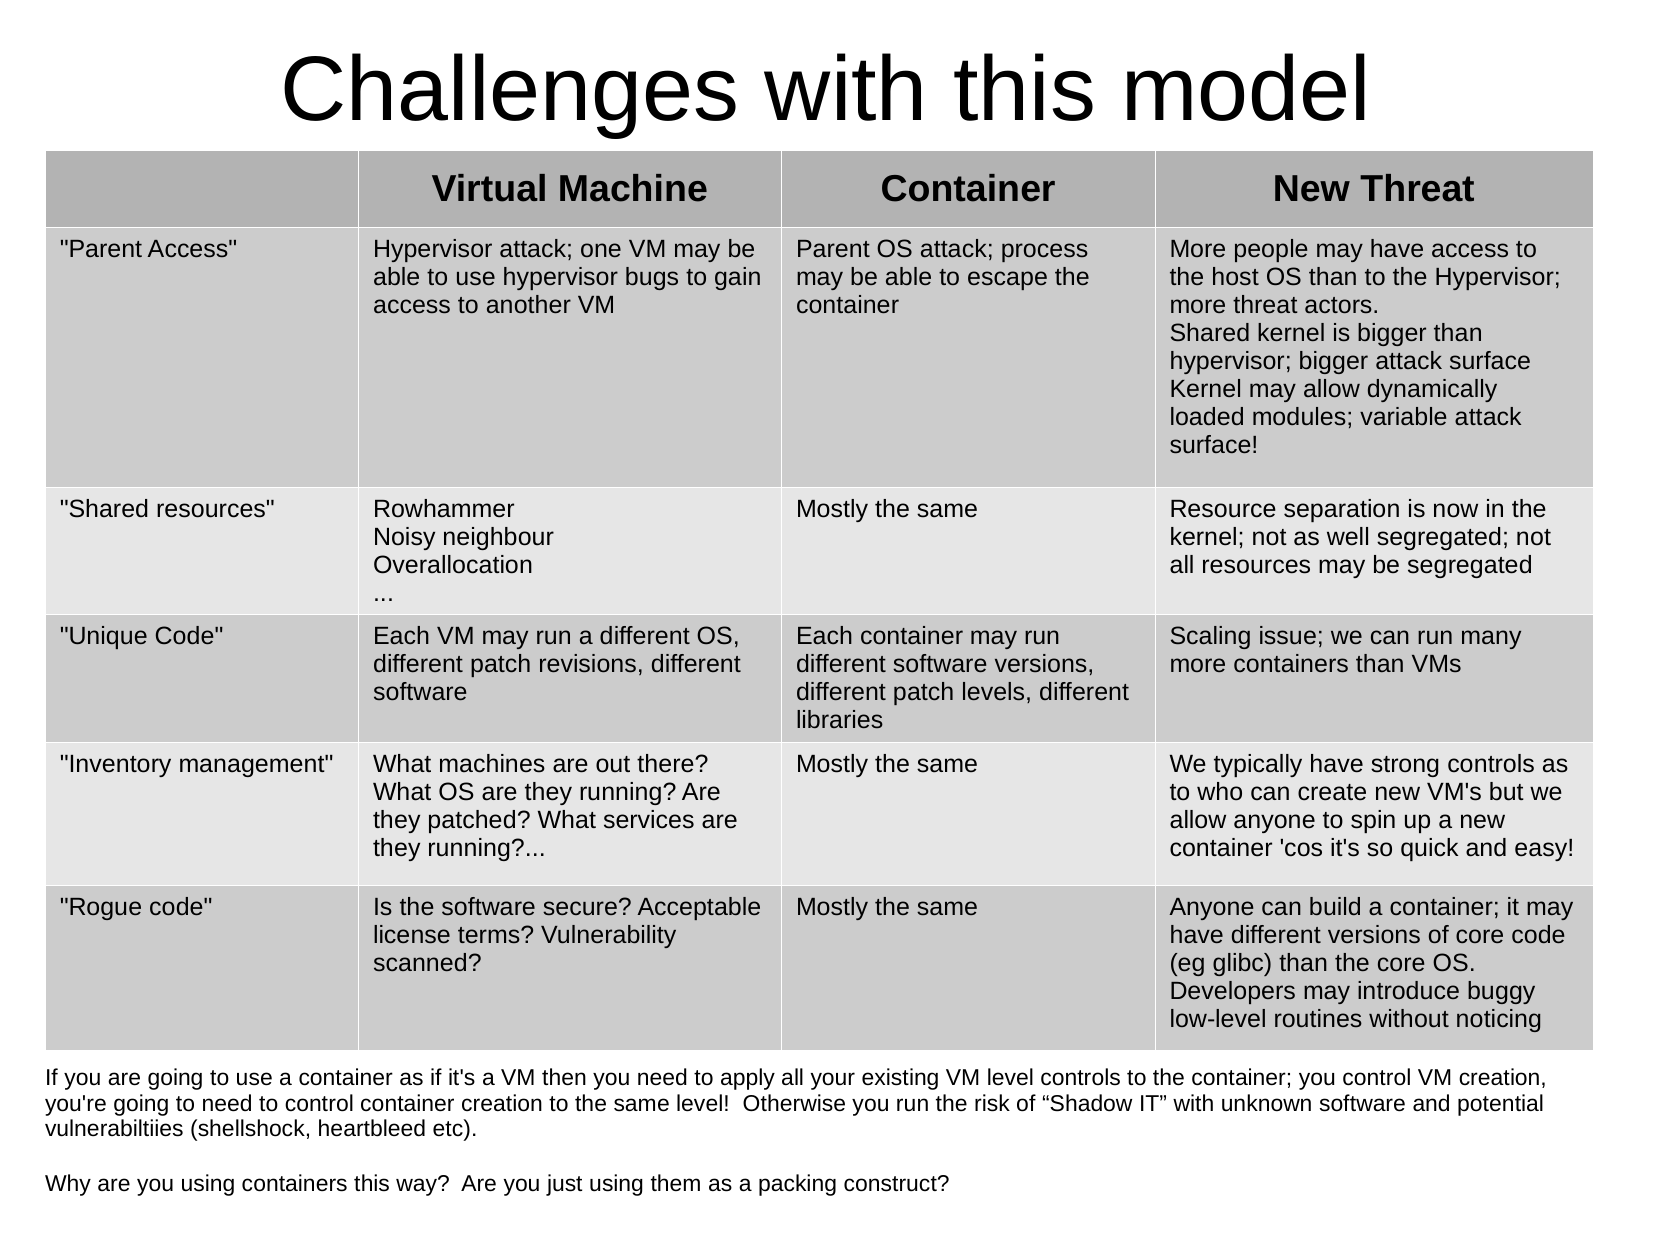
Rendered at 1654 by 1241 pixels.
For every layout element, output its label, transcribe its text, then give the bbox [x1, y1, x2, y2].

list If you are going to use a container as if it's a VM then you need to apply all your existing VM level controls to the container; you control VM creation, you're going to need to control container creation to the same level! Otherwise you run the risk of “Shadow IT” with unknown software and potential vulnerabiltiies (shellshock, heartbleed etc). Why are you using containers this way? Are you just using them as a packing construct? [45, 1065, 1591, 1201]
table_cell Each container may run different software versions, different patch levels, different libraries [782, 615, 1155, 742]
table_cell Hypervisor attack; one VM may be able to use hypervisor bugs to gain access to another VM [359, 228, 781, 487]
title Challenges with this model [82, 13, 1571, 150]
table_cell Mostly the same [782, 488, 1155, 614]
table_cell Rowhammer Noisy neighbour Overallocation ... [359, 488, 781, 614]
table_cell More people may have access to the host OS than to the Hypervisor; more threat actors. Shared kernel is bigger than hypervisor; bigger attack surface Kernel may allow dynamically loaded modules; variable attack surface! [1156, 228, 1593, 487]
table_cell "Inventory management" [46, 743, 358, 885]
table_cell We typically have strong controls as to who can create new VM's but we allow anyone to spin up a new container 'cos it's so quick and easy! [1156, 743, 1593, 885]
table_header Container [782, 151, 1155, 227]
table_cell Mostly the same [782, 743, 1155, 885]
table_cell Each VM may run a different OS, different patch revisions, different software [359, 615, 781, 742]
table_cell What machines are out there? What OS are they running? Are they patched? What services are they running?... [359, 743, 781, 885]
table_cell Resource separation is now in the kernel; not as well segregated; not all resources may be segregated [1156, 488, 1593, 614]
table_header New Threat [1156, 151, 1593, 227]
table_cell "Unique Code" [46, 615, 358, 742]
table_cell Parent OS attack; process may be able to escape the container [782, 228, 1155, 487]
table_header Virtual Machine [359, 151, 781, 227]
table_cell Mostly the same [782, 886, 1155, 1050]
table_cell "Parent Access" [46, 228, 358, 487]
table_cell Is the software secure? Acceptable license terms? Vulnerability scanned? [359, 886, 781, 1050]
table_cell "Rogue code" [46, 886, 358, 1050]
table_cell "Shared resources" [46, 488, 358, 614]
table_cell Scaling issue; we can run many more containers than VMs [1156, 615, 1593, 742]
table_header [46, 151, 358, 227]
table_cell Anyone can build a container; it may have different versions of core code (eg glibc) than the core OS. Developers may introduce buggy low-level routines without noticing [1156, 886, 1593, 1050]
